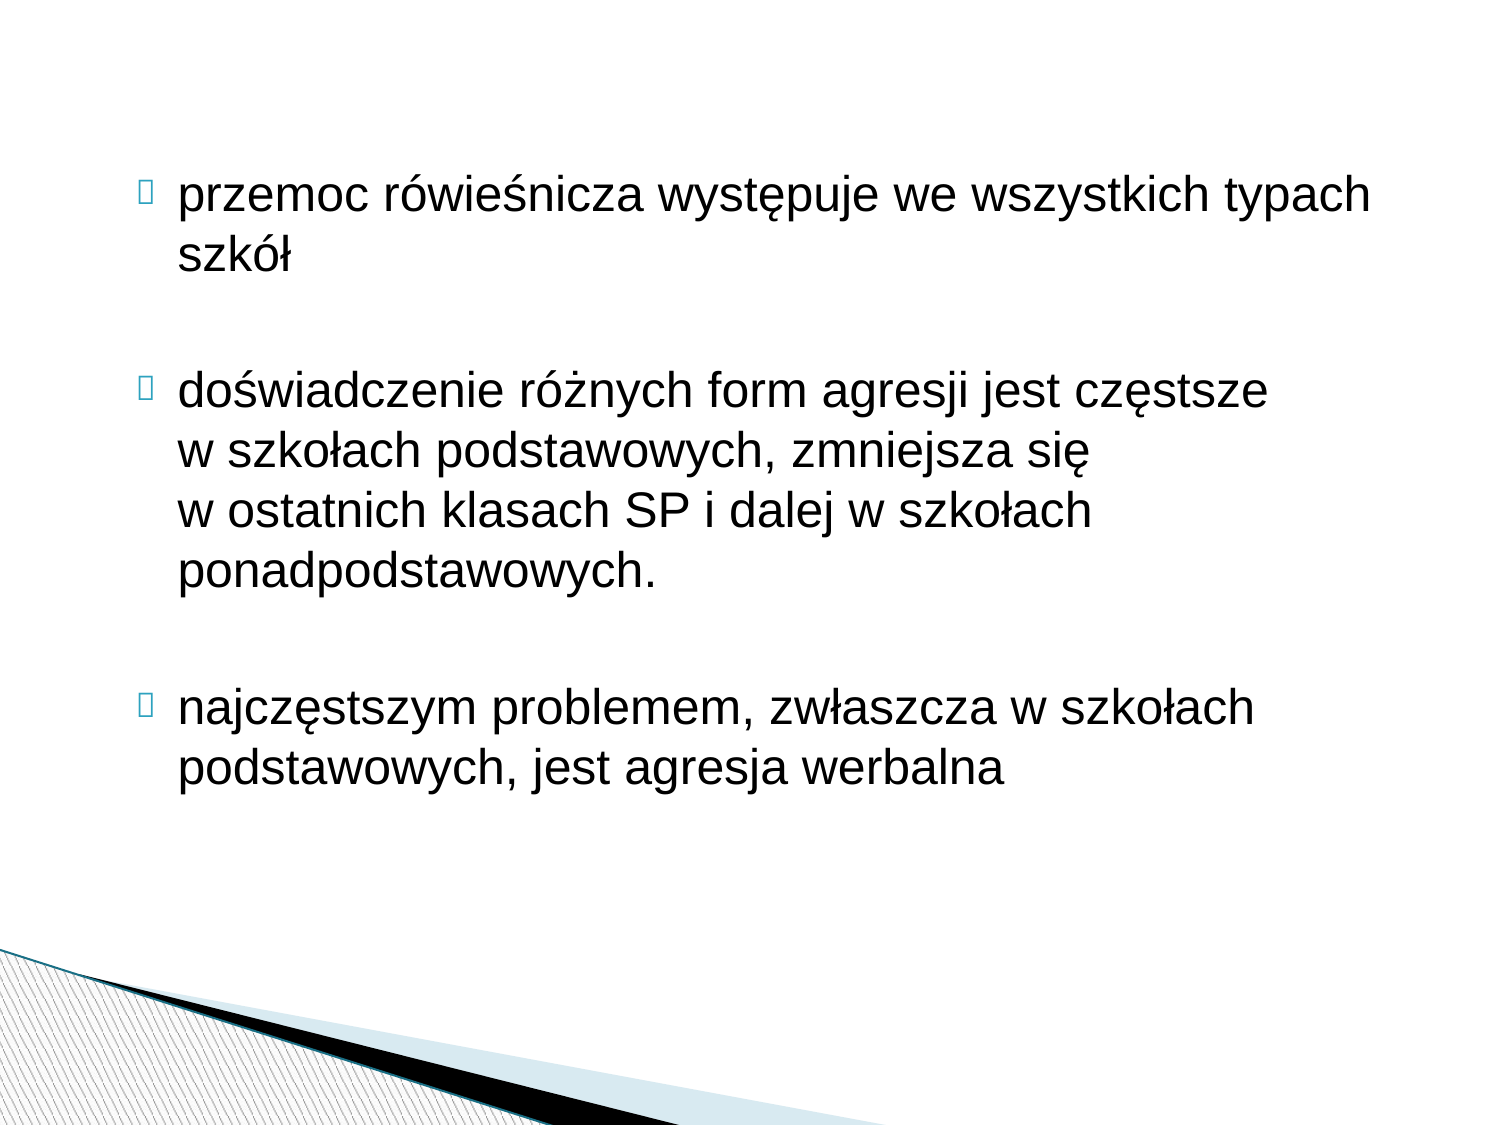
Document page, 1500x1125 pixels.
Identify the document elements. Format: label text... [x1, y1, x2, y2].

picture [0, 952, 543, 1125]
list przemoc rówieśnicza występuje we wszystkich typach szkół doświadczenie różnych form agresji jest częstsze w szkołach podstawowych, zmniejsza się w ostatnich klasach SP i dalej w szkołach ponadpodstawowych. najczęstszym problemem, zwłaszcza w szkołach podstawowych, jest agresja werbalna [102, 153, 1453, 922]
